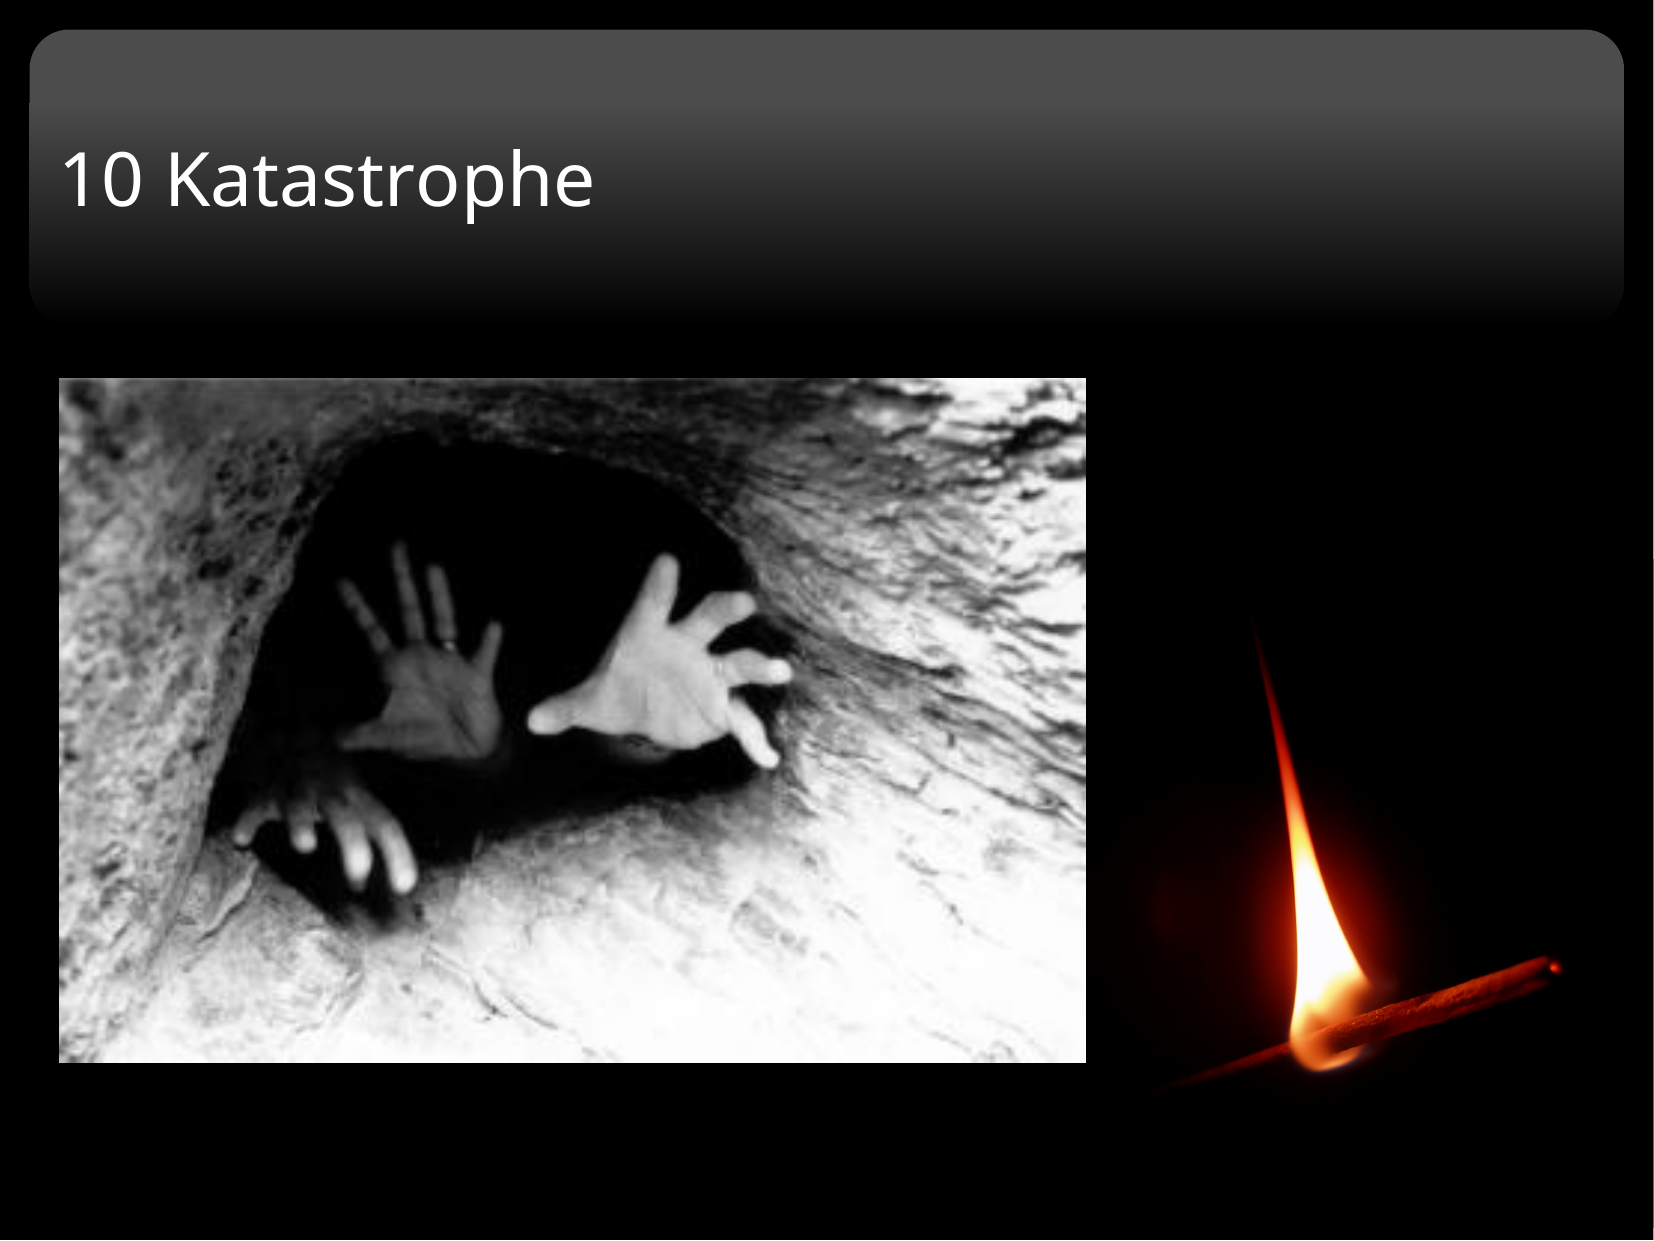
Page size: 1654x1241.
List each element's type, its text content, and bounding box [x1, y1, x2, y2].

picture [59, 378, 1654, 1228]
title 10 Katastrophe [59, 59, 1595, 296]
